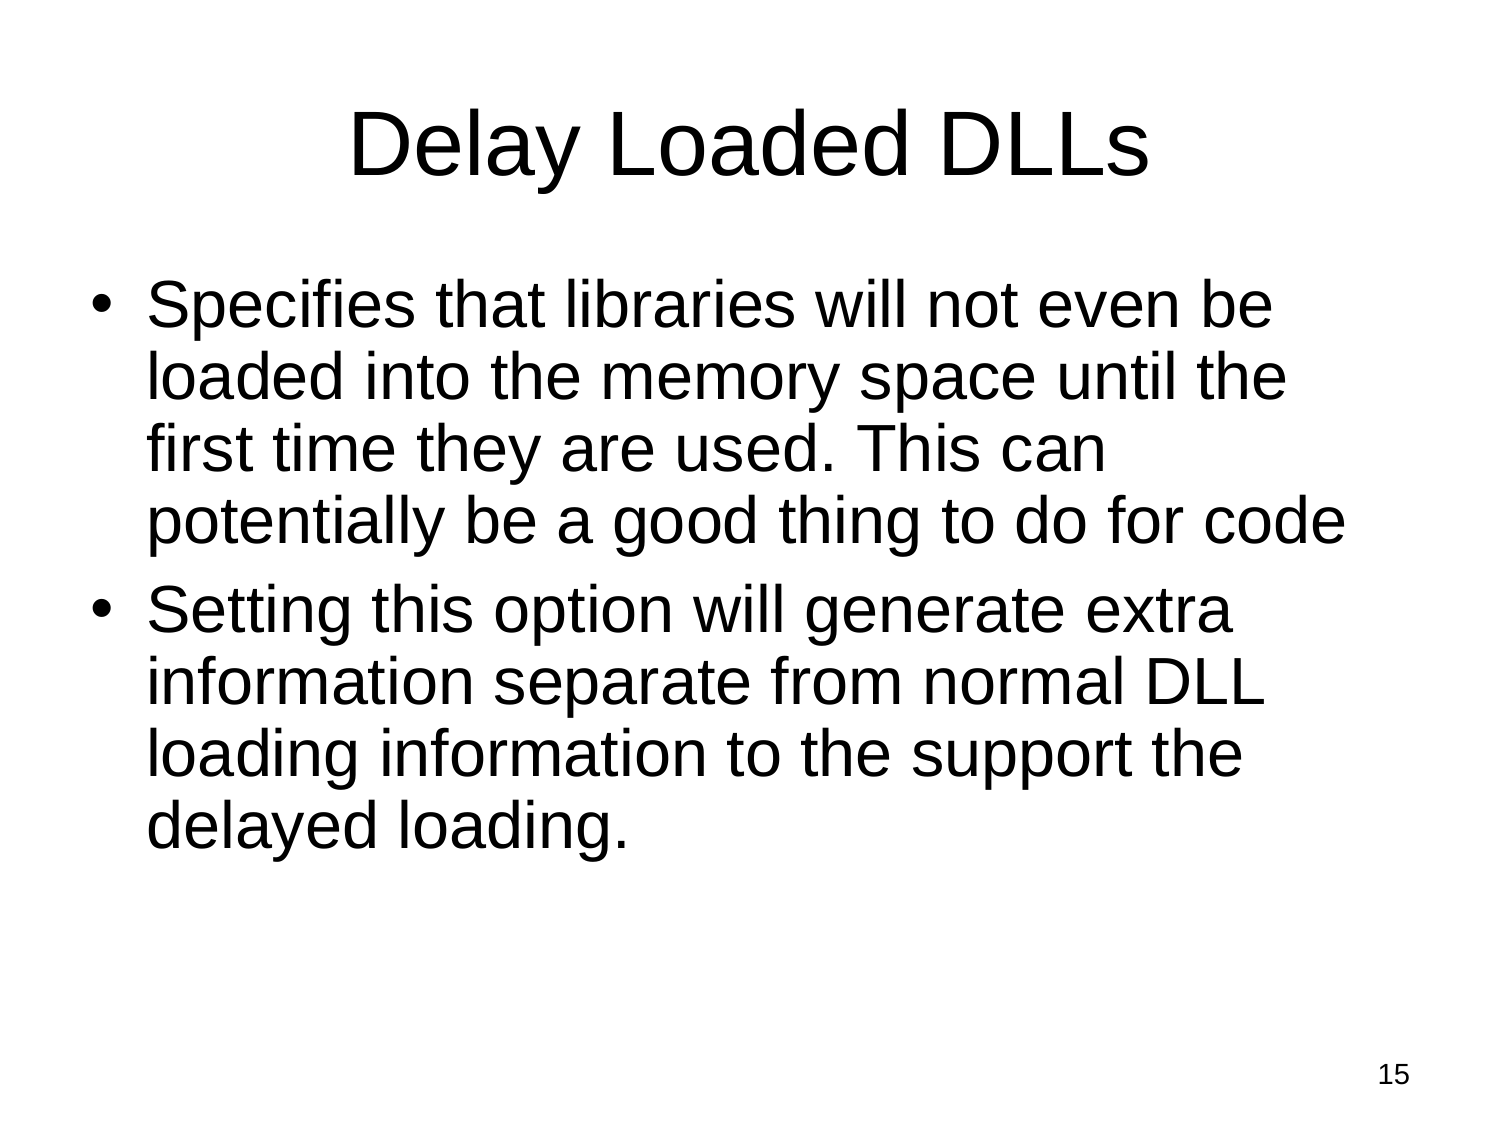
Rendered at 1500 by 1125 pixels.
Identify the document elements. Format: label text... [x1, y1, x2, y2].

list Specifies that libraries will not even be loaded into the memory space until the first time they are used. This can potentially be a good thing to do for code Setting this option will generate extra information separate from normal DLL loading information to the support the delayed loading. [75, 262, 1426, 1006]
text_box <number> [1074, 1042, 1426, 1103]
title Delay Loaded DLLs [75, 45, 1426, 233]
